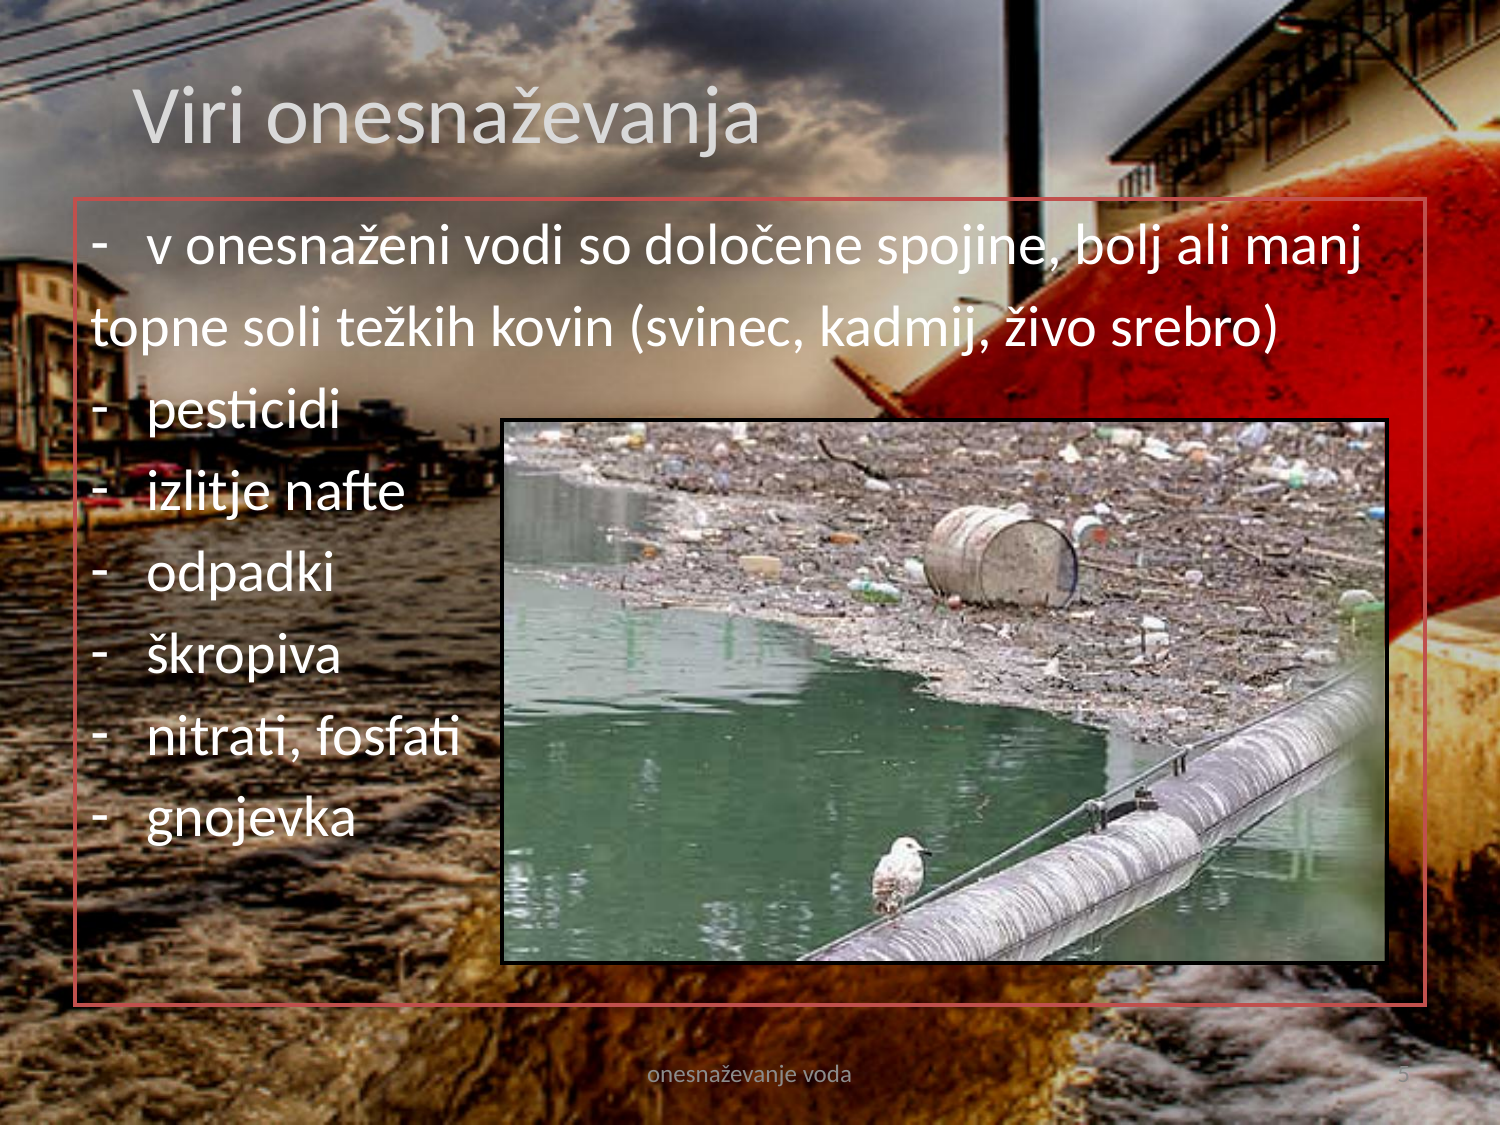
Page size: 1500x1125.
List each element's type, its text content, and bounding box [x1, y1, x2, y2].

footer onesnaževanje voda [512, 1042, 988, 1103]
picture [0, 0, 1500, 1125]
slide_number <number> [1074, 1042, 1425, 1103]
title Viri onesnaževanja [75, 45, 821, 176]
list v onesnaženi vodi so določene spojine, bolj ali manj topne soli težkih kovin (svinec, kadmij, živo srebro) pesticidi izlitje nafte odpadki škropiva nitrati, fosfati gnojevka [75, 199, 1425, 1005]
